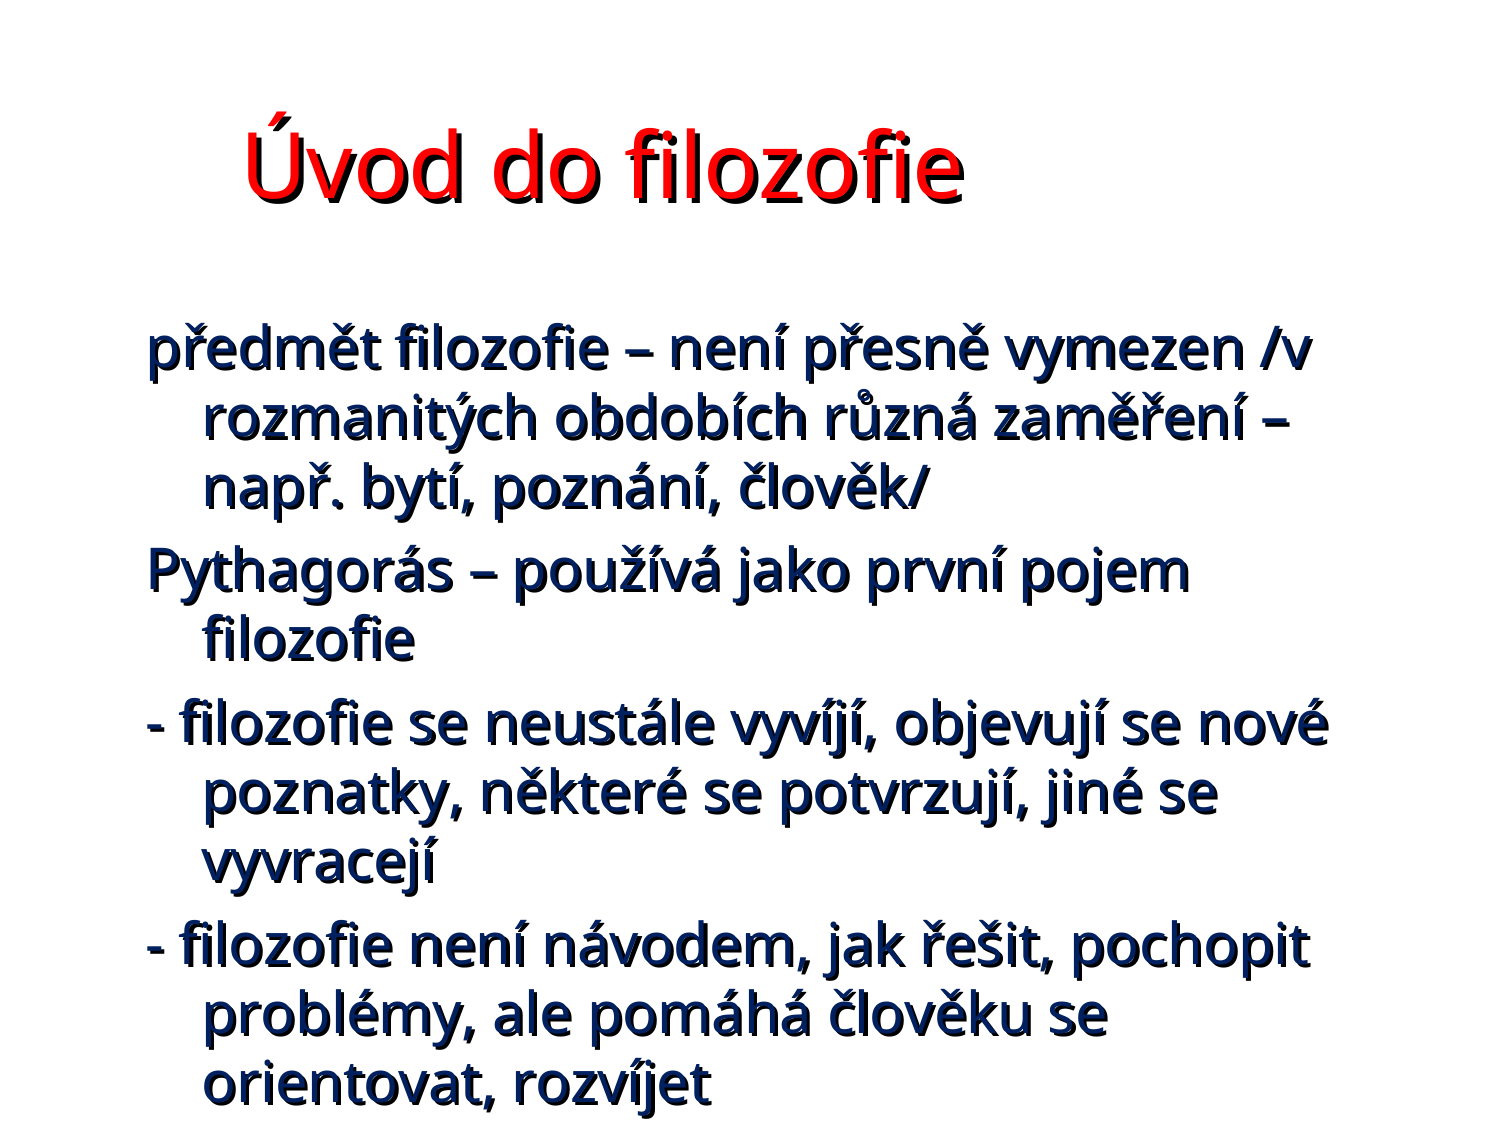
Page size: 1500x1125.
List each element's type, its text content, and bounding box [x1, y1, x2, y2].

list předmět filozofie – není přesně vymezen /v rozmanitých obdobích různá zaměření – např. bytí, poznání, člověk/ Pythagorás – používá jako první pojem filozofie - filozofie se neustále vyvíjí, objevují se nové poznatky, některé se potvrzují, jiné se vyvracejí - filozofie není návodem, jak řešit, pochopit problémy, ale pomáhá člověku se orientovat, rozvíjet [75, 302, 1426, 1125]
title Úvod do filozofie [75, 47, 1426, 275]
